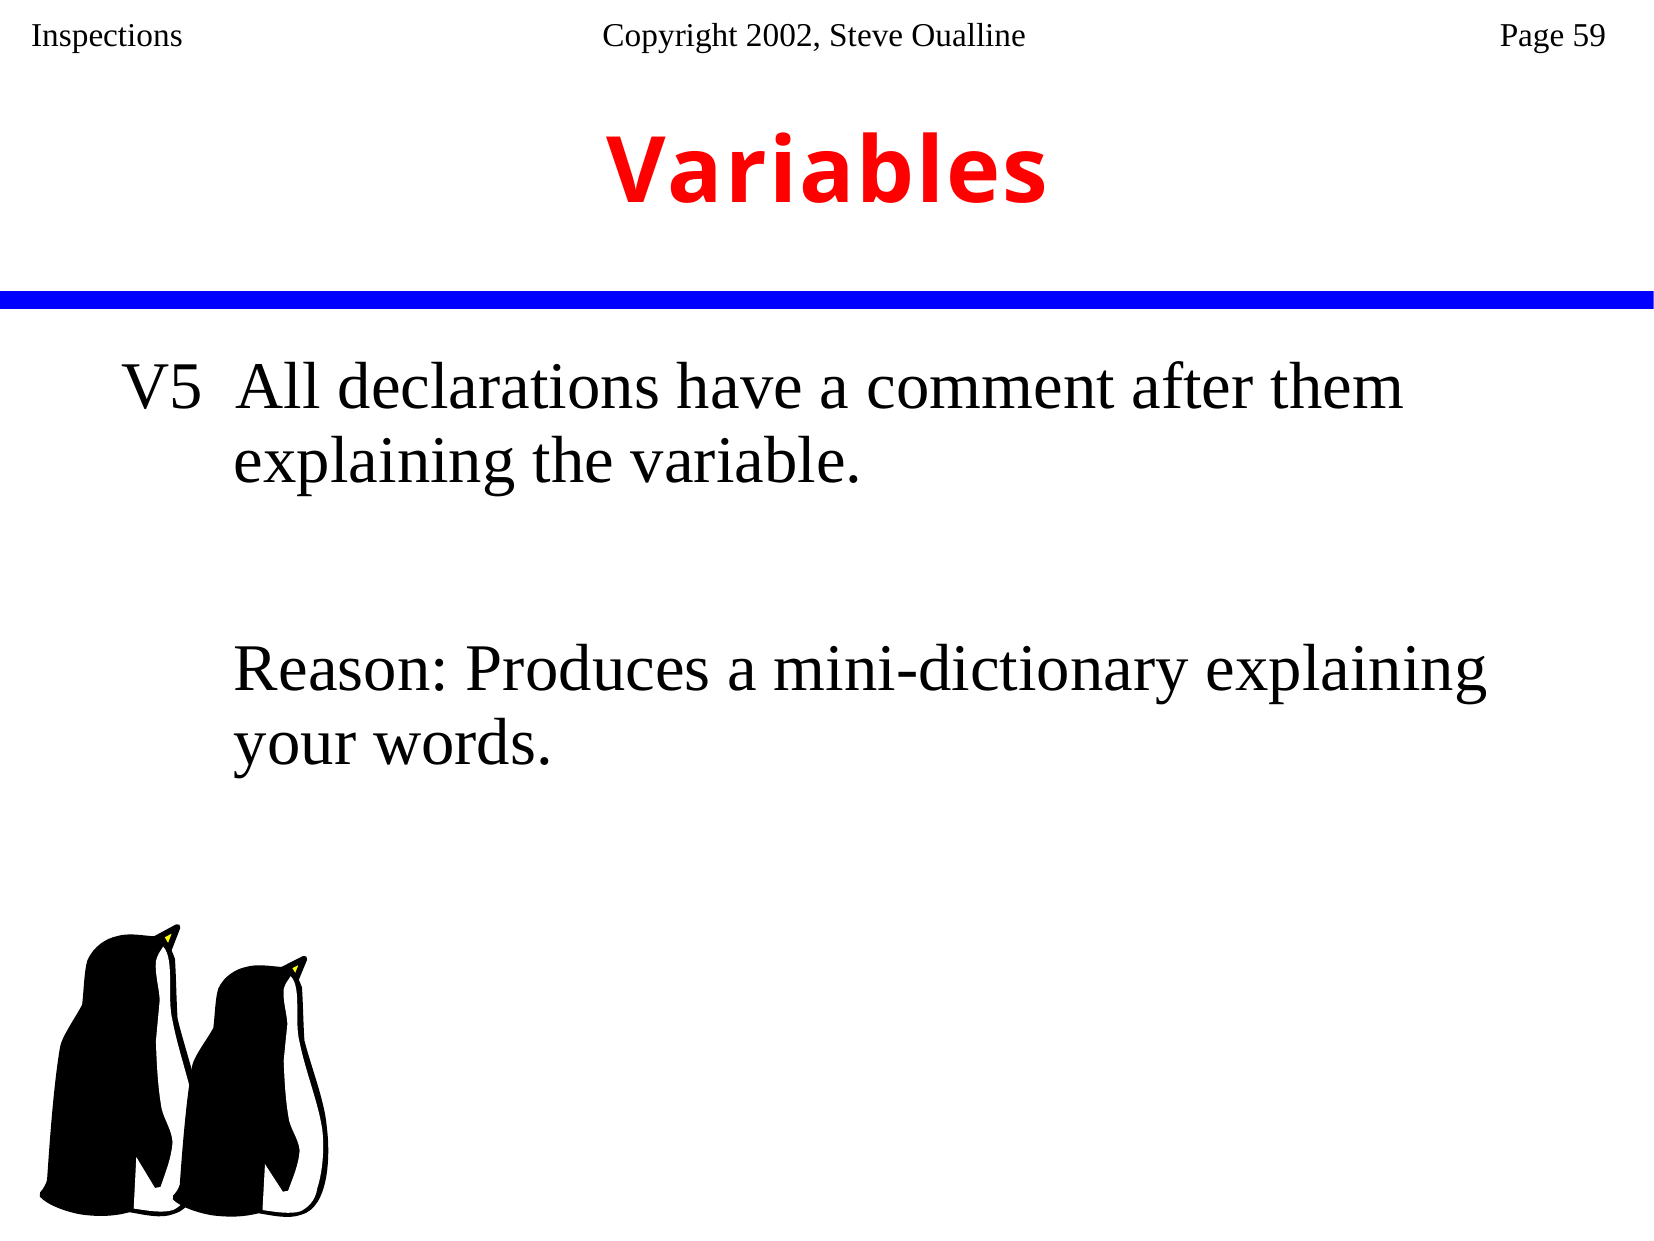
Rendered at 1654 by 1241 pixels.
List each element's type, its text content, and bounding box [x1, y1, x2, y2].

title Variables [121, 66, 1534, 245]
list V5 All declarations have a comment after them explaining the variable. Reason: Produces a mini-dictionary explaining your words. [121, 245, 1534, 1109]
